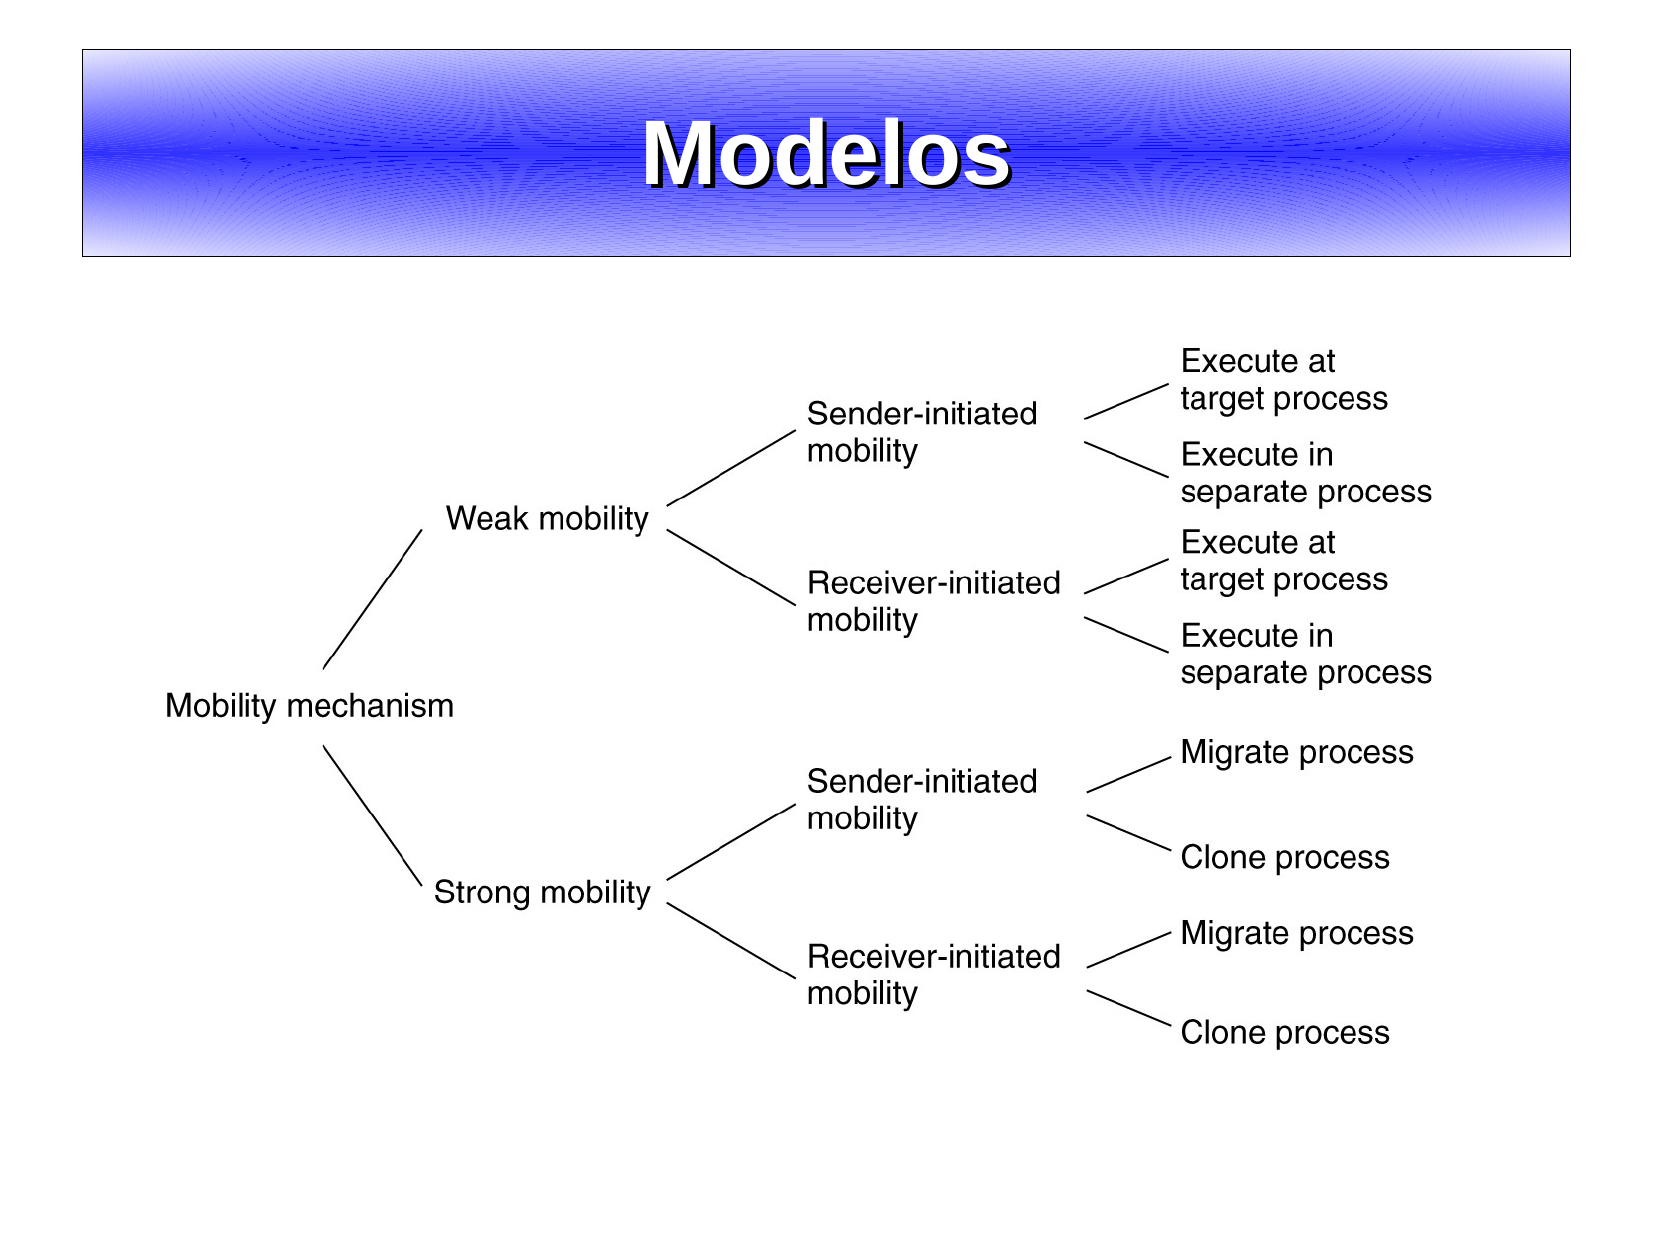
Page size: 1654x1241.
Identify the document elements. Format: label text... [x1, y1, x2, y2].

picture [165, 341, 1432, 1051]
title Modelos [82, 49, 1571, 257]
